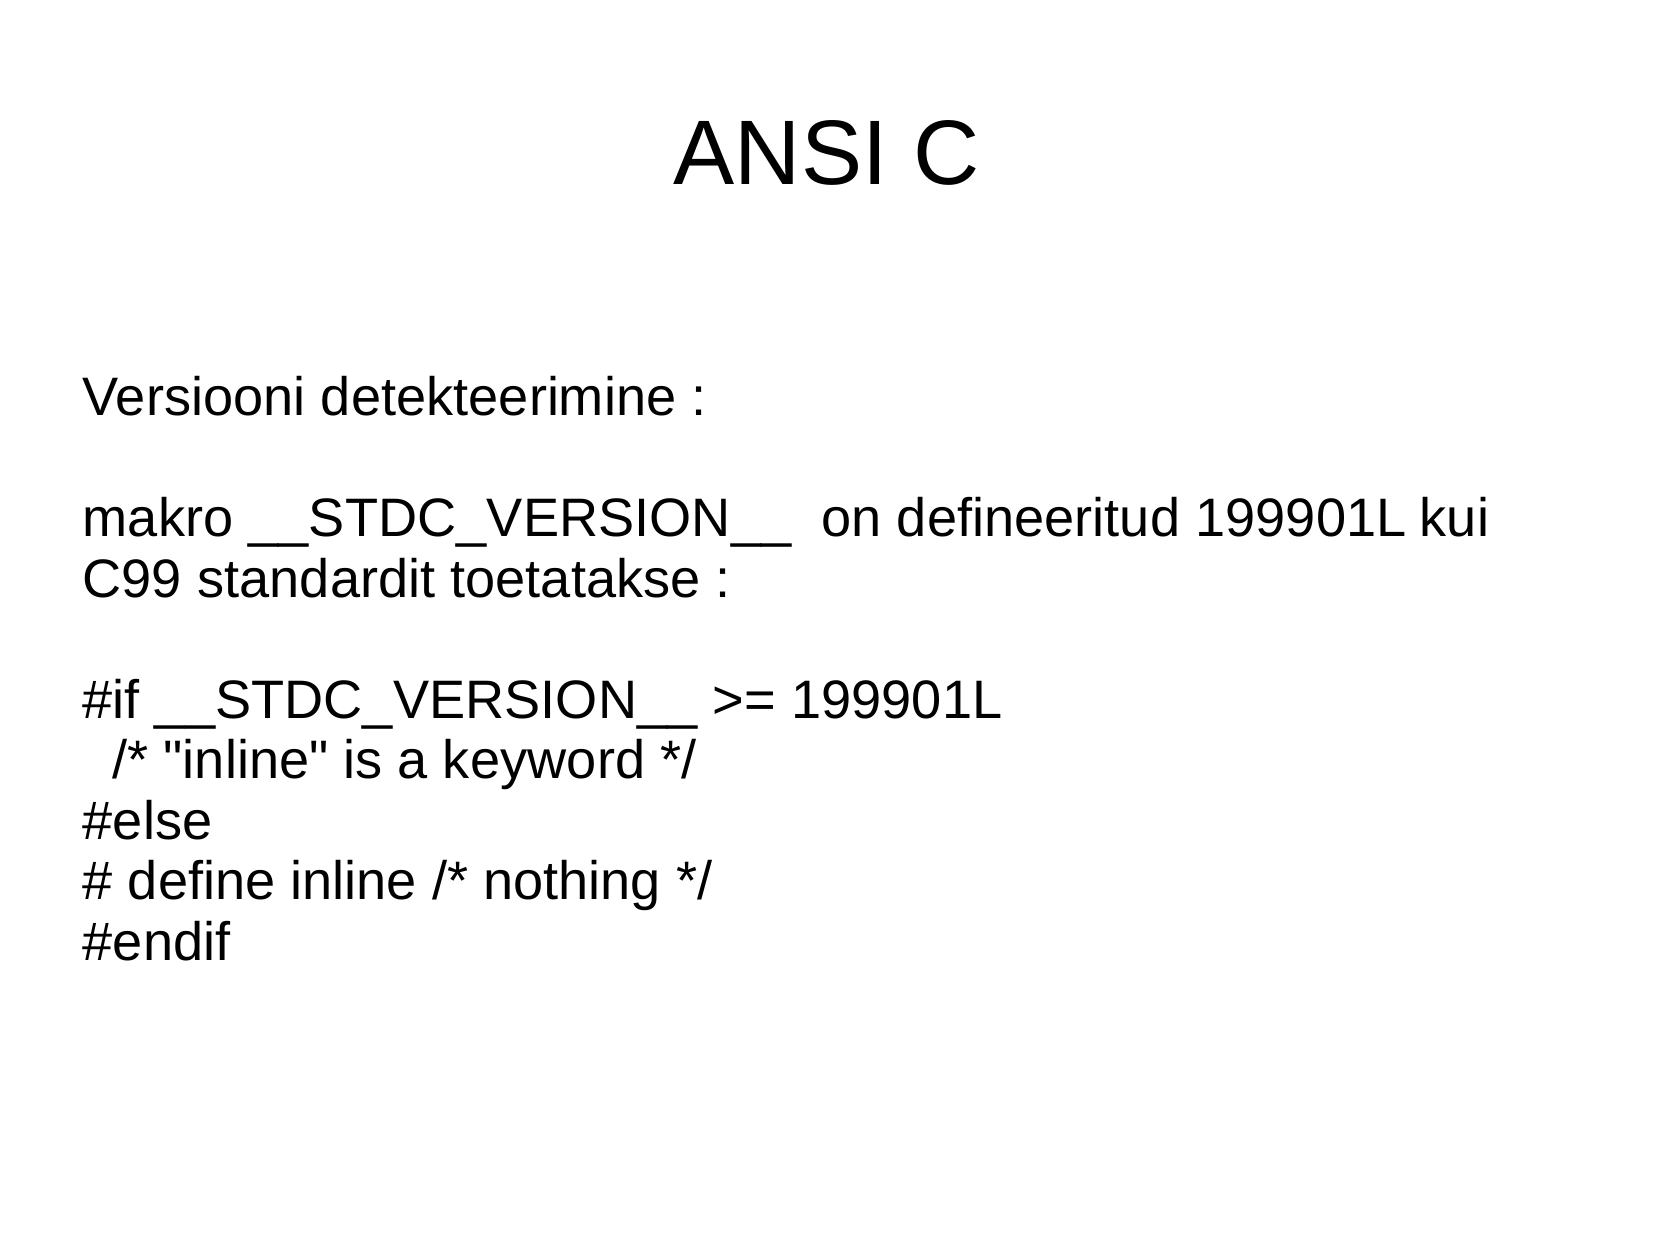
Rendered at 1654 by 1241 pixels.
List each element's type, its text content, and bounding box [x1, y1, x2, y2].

subtitle Versiooni detekteerimine : makro __STDC_VERSION__ on defineeritud 199901L kui C99 standardit toetatakse : #if __STDC_VERSION__ >= 199901L /* "inline" is a keyword */ #else # define inline /* nothing */ #endif [82, 297, 1571, 1102]
title ANSI C [82, 56, 1571, 250]
